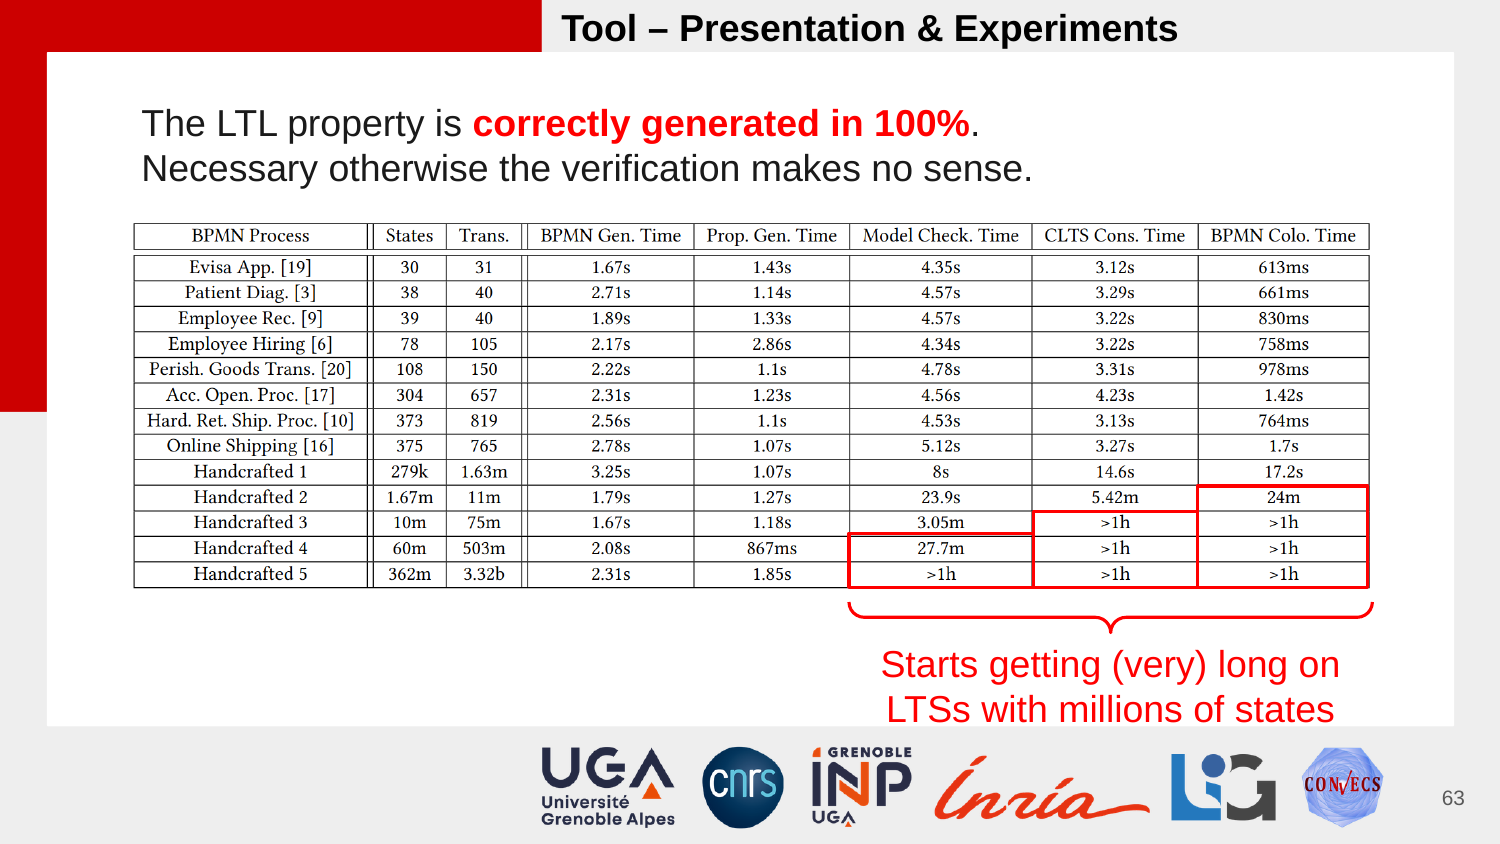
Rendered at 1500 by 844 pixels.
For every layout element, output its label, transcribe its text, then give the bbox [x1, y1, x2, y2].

text_box Tool – Presentation & Experiments [546, 0, 1441, 55]
text_box The LTL property is correctly generated in 100%. Necessary otherwise the verification makes no sense. [126, 84, 1345, 189]
picture [0, 0, 1500, 844]
text_box Starts getting (very) long on LTSs with millions of states [823, 632, 1398, 738]
slide_number <numéro> [1389, 764, 1480, 830]
